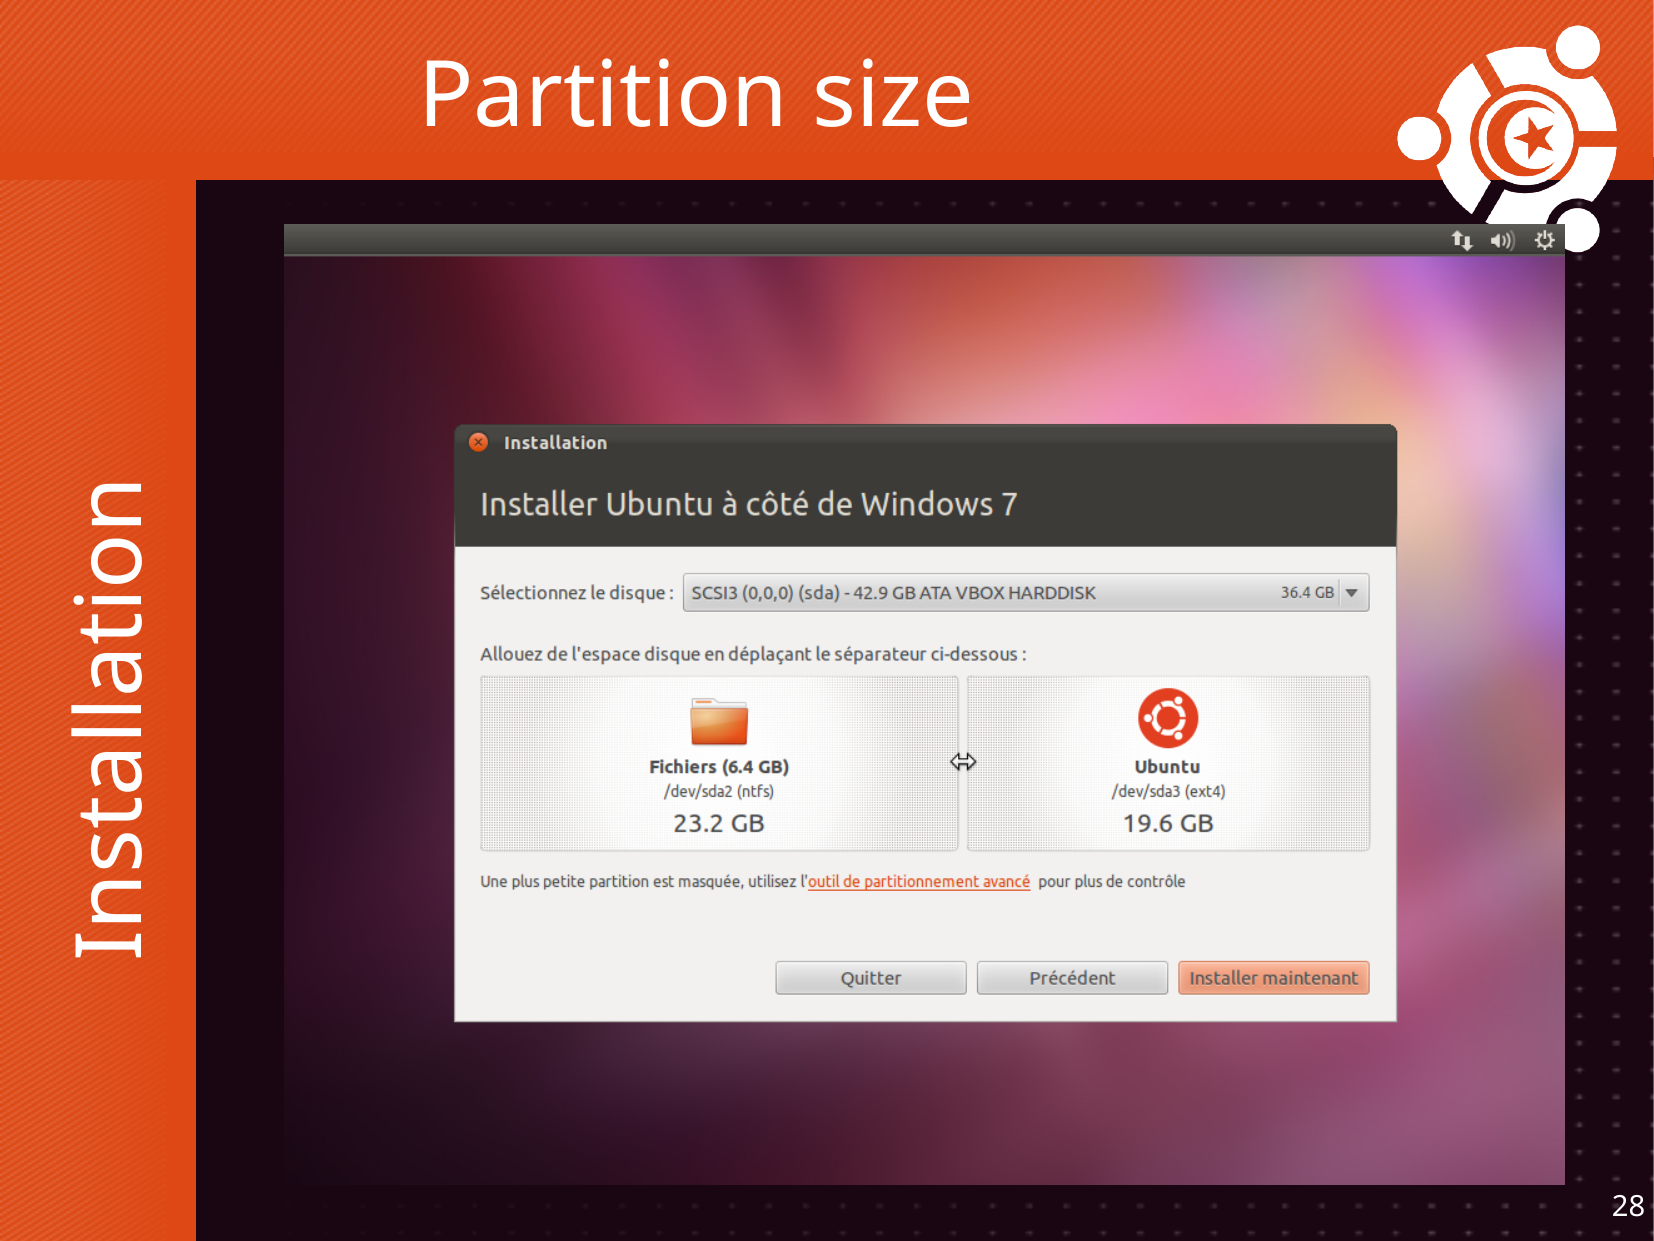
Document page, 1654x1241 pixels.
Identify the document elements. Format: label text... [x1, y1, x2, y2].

title Installation [17, 210, 196, 1229]
picture [0, 0, 1654, 1241]
title Partition size [0, 2, 1394, 181]
